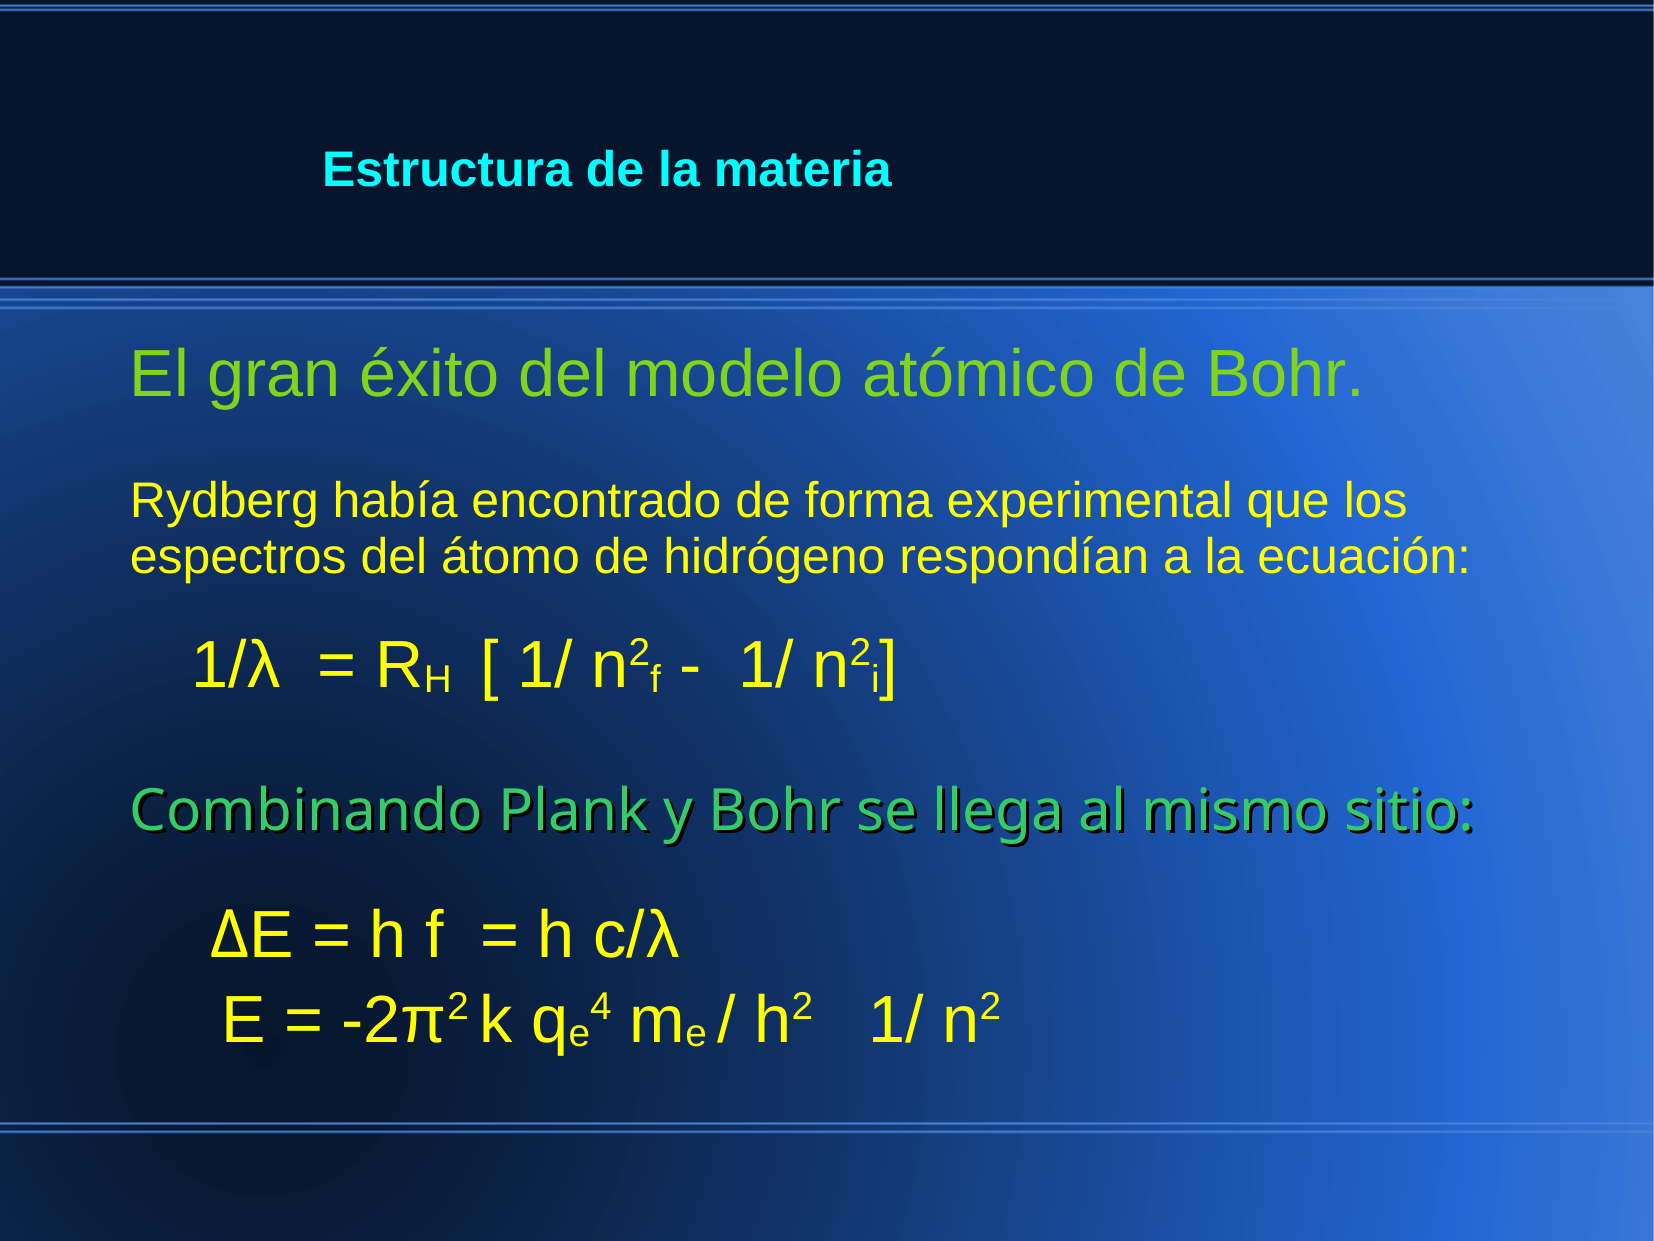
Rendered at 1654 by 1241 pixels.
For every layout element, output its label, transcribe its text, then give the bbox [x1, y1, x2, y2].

text_box ΔE = h f = h c/λ [29, 885, 827, 975]
picture [0, 0, 1654, 1241]
list El gran éxito del modelo atómico de Bohr. [59, 335, 1595, 472]
list Rydberg había encontrado de forma experimental que los espectros del átomo de hidrógeno respondían a la ecuación: [59, 472, 1595, 639]
text_box E = -2π2 k qe4 me / h2 1/ n2 [206, 974, 1182, 1089]
text_box Combinando Plank y Bohr se llega al mismo sitio: [59, 767, 1477, 904]
text_box 1/λ = RH [ 1/ n2f - 1/ n2i] [177, 620, 1152, 735]
title Estructura de la materia [32, 118, 1182, 220]
